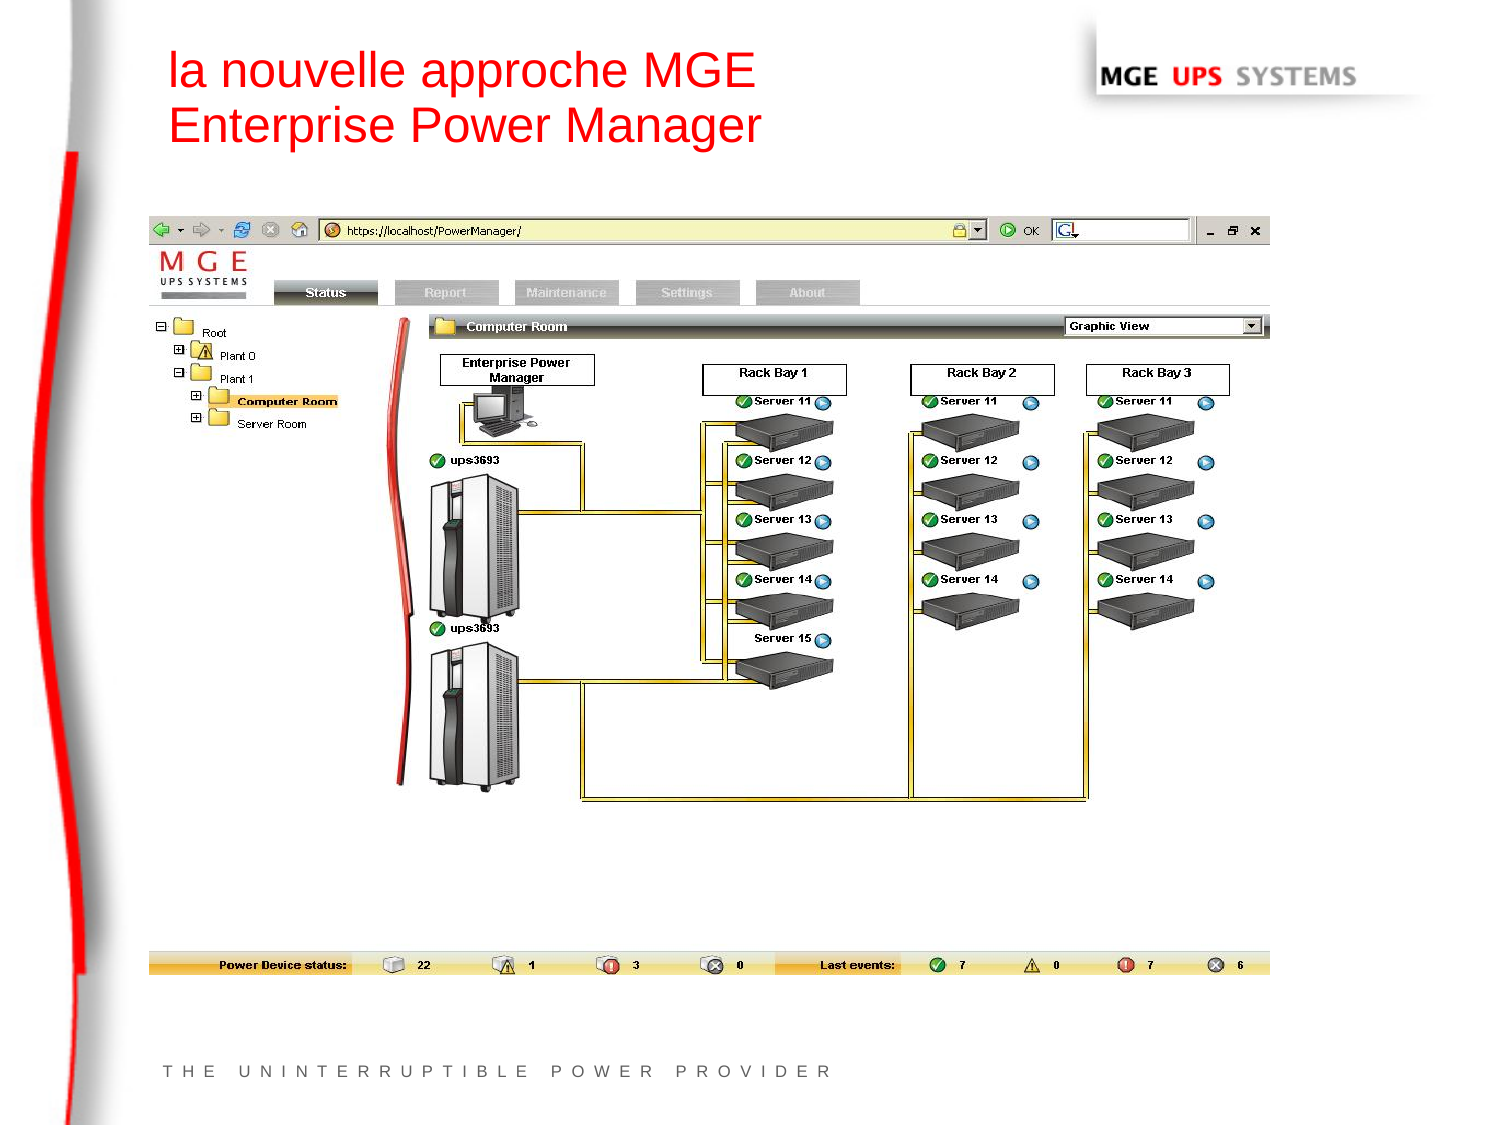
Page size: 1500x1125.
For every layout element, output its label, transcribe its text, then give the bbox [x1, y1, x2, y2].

title la nouvelle approche MGE Enterprise Power Manager [168, 35, 1019, 160]
picture [149, 215, 1270, 975]
